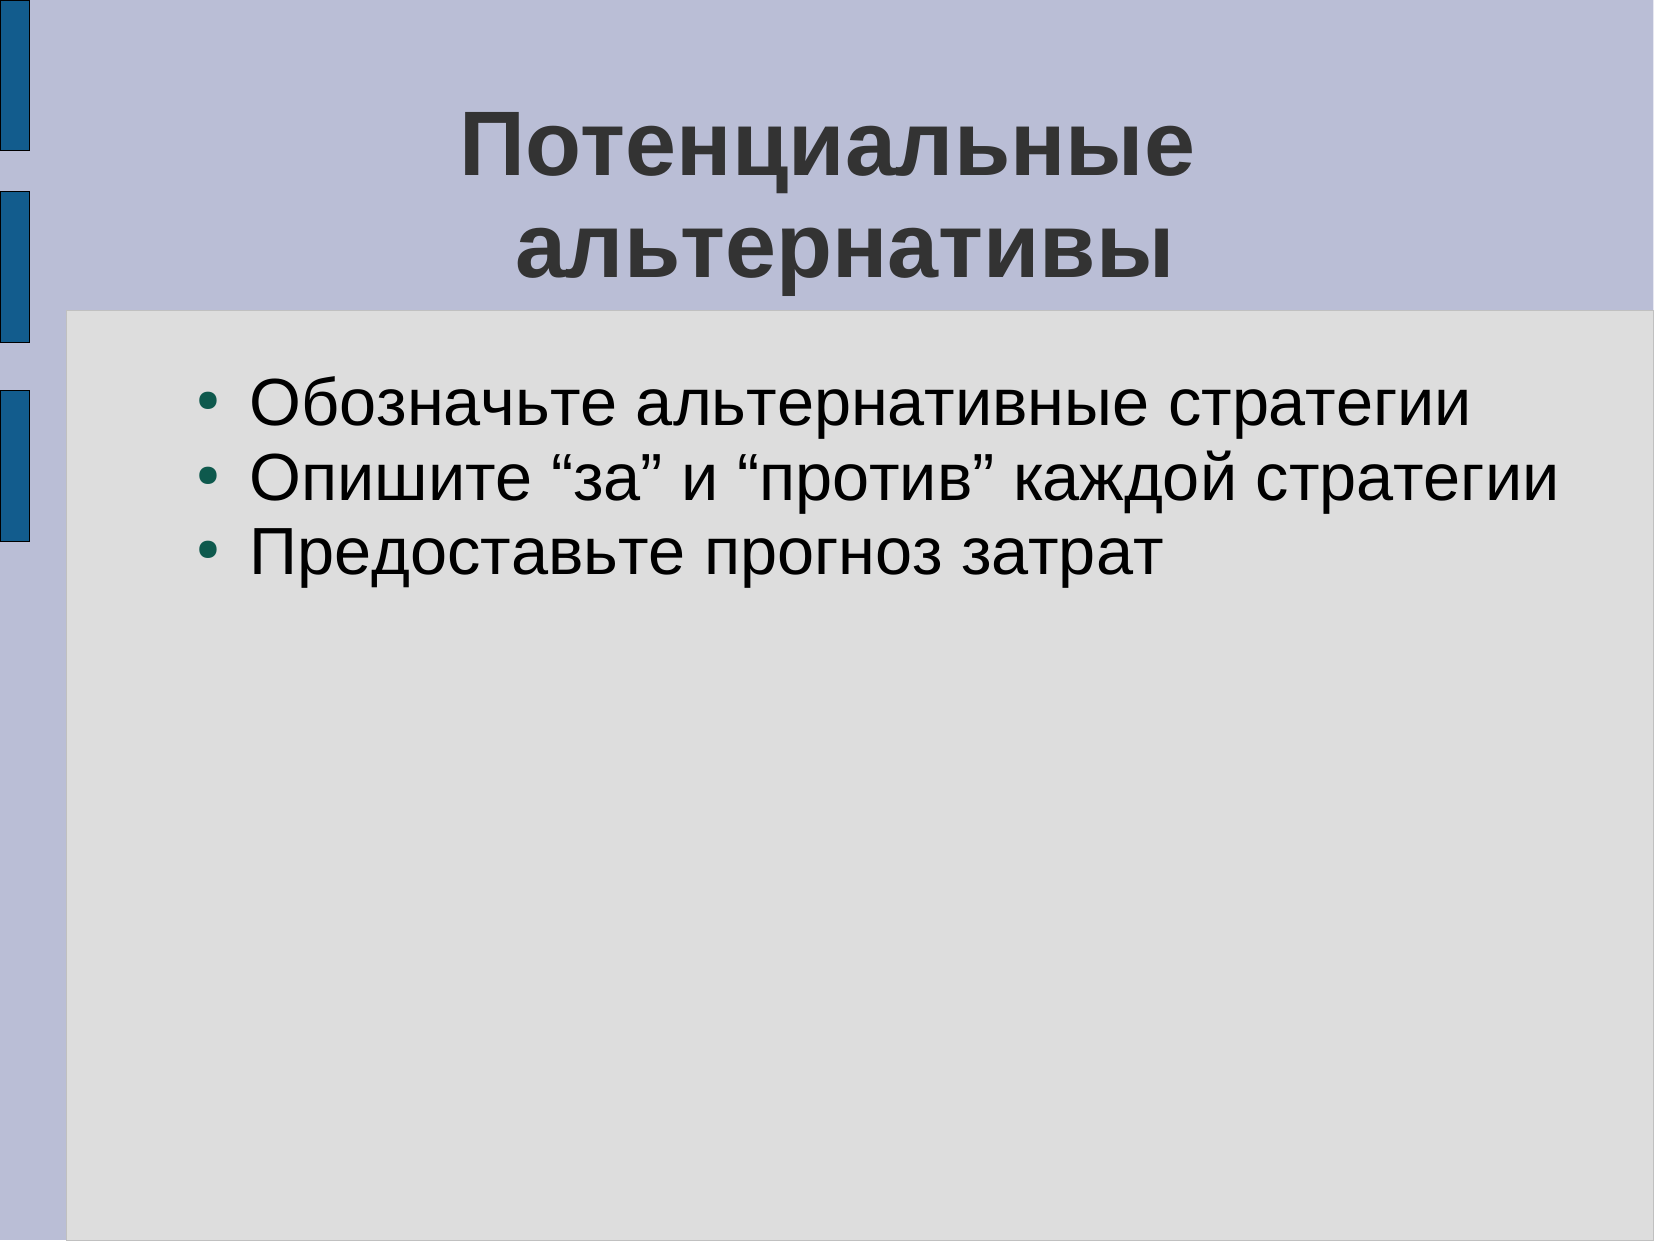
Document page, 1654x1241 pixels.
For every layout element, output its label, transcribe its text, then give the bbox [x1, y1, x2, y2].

title Потенциальные альтернативы [121, 91, 1534, 299]
list Обозначьте альтернативные стратегии Опишите “за” и “против” каждой стратегии Предоставьте прогноз затрат [178, 364, 1570, 1147]
